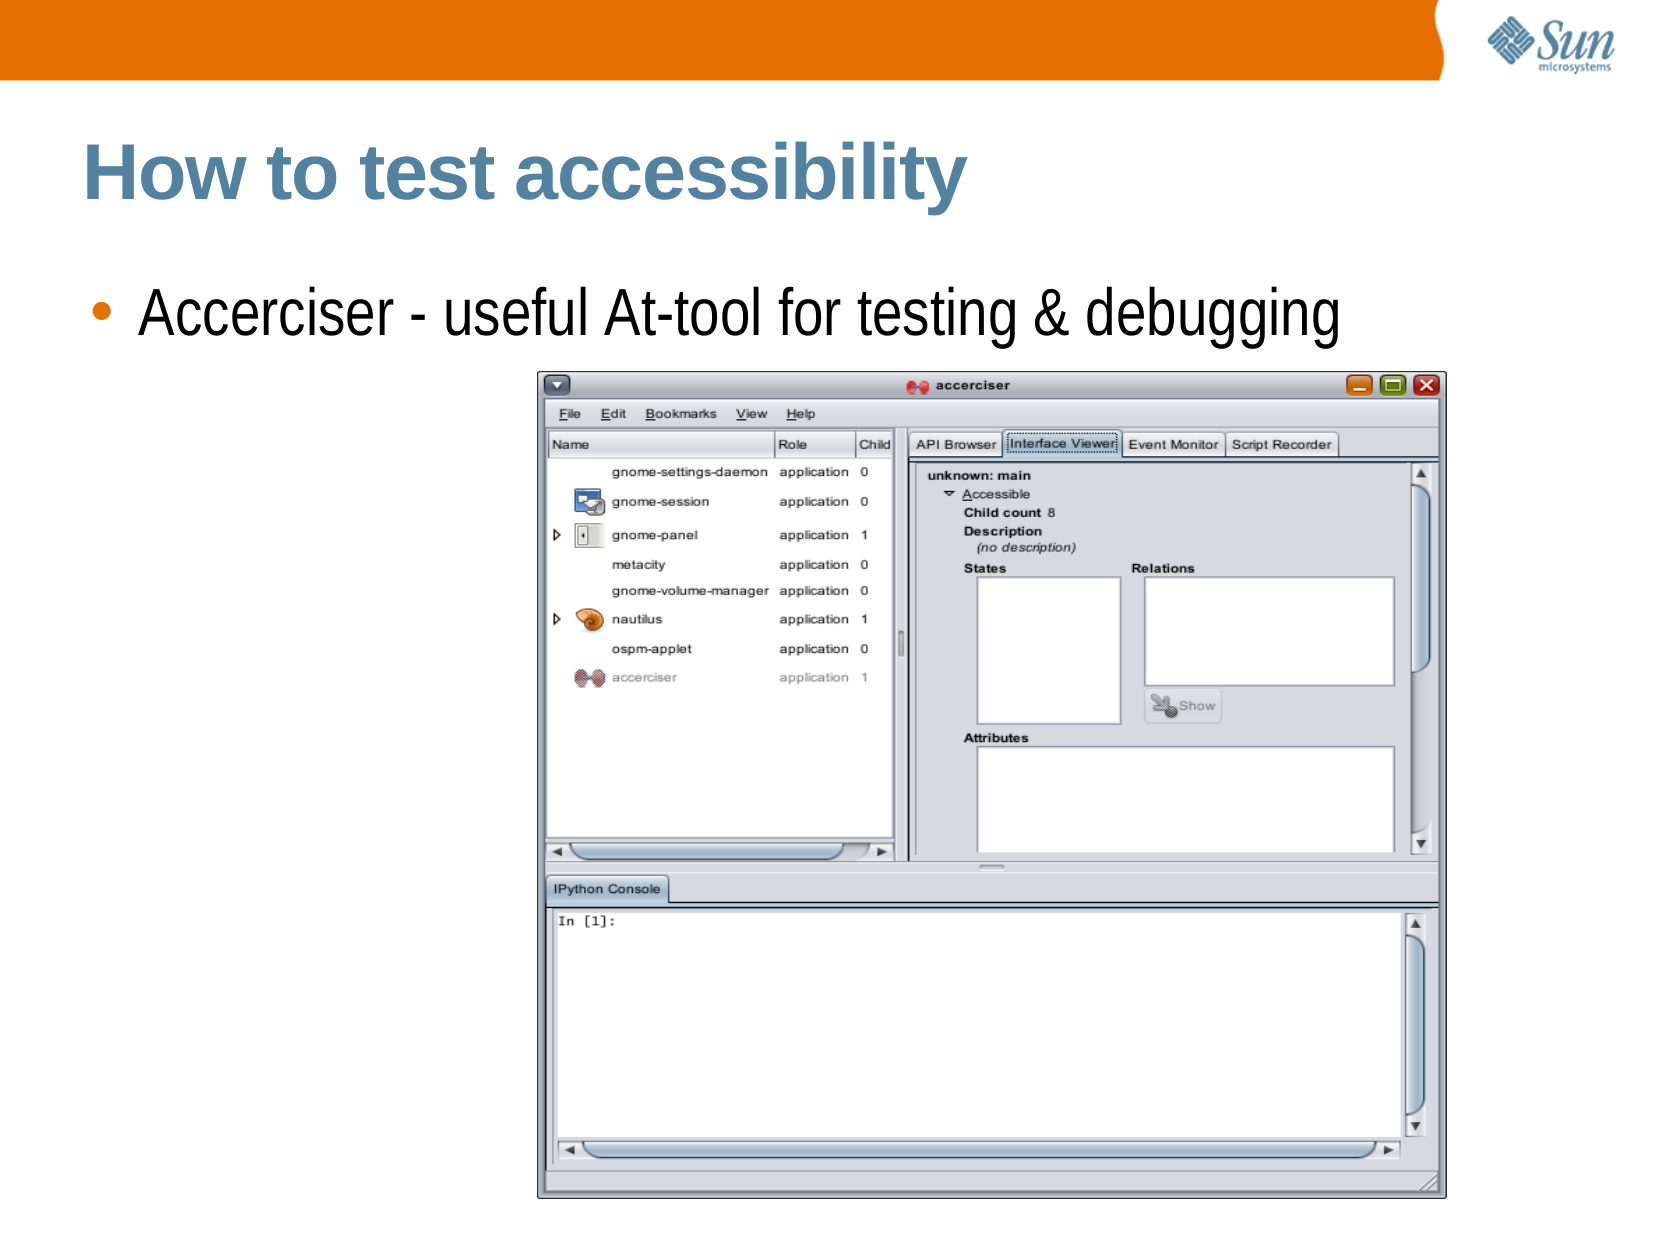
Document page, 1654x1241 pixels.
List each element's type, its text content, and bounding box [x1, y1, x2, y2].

title How to test accessibility [82, 135, 1585, 251]
picture [537, 371, 1447, 1199]
picture [0, 0, 1654, 83]
list Accerciser - useful At-tool for testing & debugging [71, 283, 1545, 1121]
